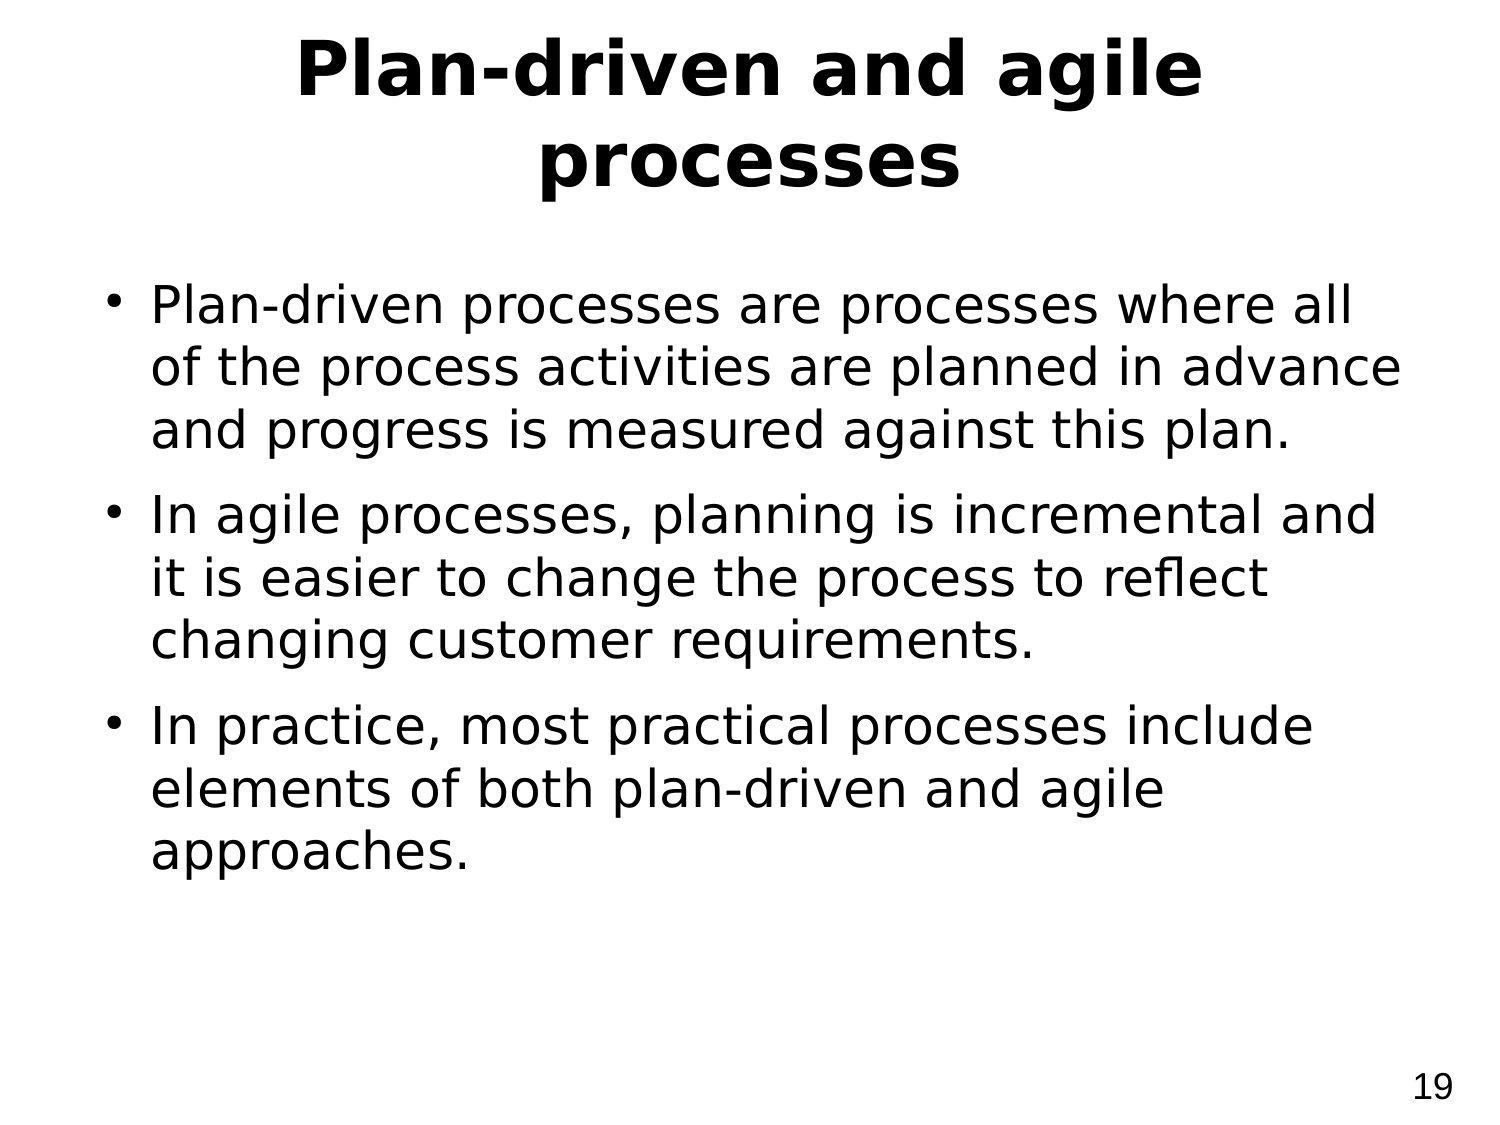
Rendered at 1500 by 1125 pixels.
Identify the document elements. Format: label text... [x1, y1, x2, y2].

list Plan-driven processes are processes where all of the process activities are planned in advance and progress is measured against this plan. In agile processes, planning is incremental and it is easier to change the process to reflect changing customer requirements. In practice, most practical processes include elements of both plan-driven and agile approaches. [75, 263, 1425, 916]
title Plan-driven and agile processes [75, 44, 1425, 177]
